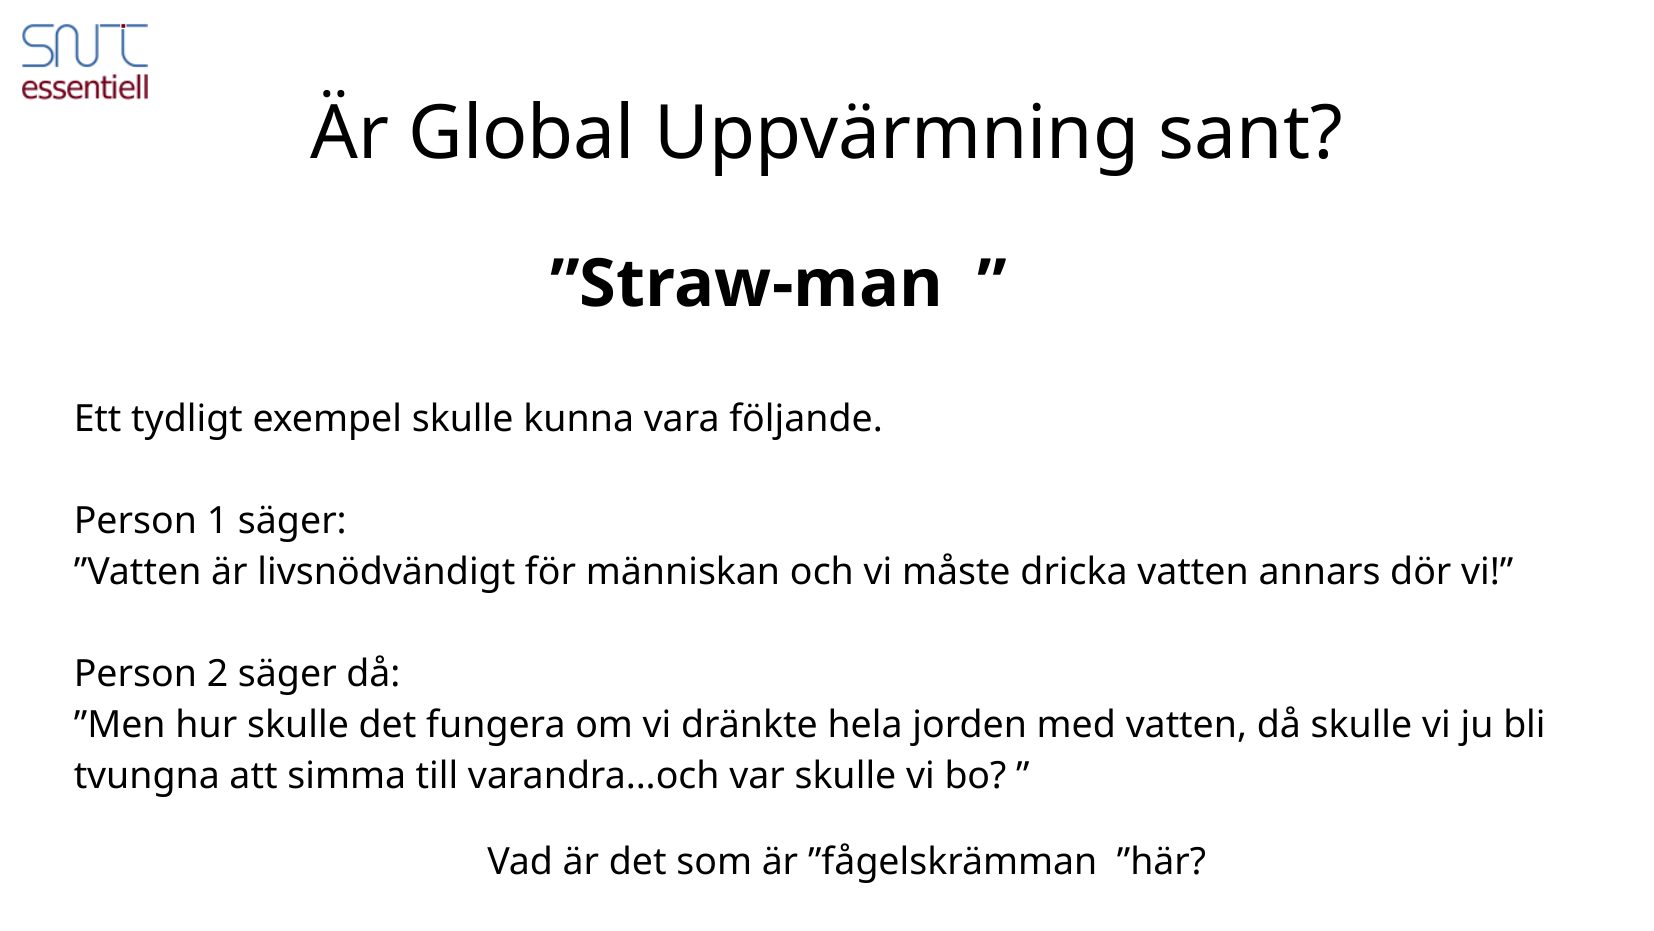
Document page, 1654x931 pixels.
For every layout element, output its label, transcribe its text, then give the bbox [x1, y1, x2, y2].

text_box Ett tydligt exempel skulle kunna vara följande. Person 1 säger: ”Vatten är livsnödvändigt för människan och vi måste dricka vatten annars dör vi!” Person 2 säger då: ”Men hur skulle det fungera om vi dränkte hela jorden med vatten, då skulle vi ju bli tvungna att simma till varandra...och var skulle vi bo? ” [59, 383, 1595, 779]
text_box ”Straw-man ” [535, 227, 1067, 332]
picture [22, 0, 148, 125]
text_box Vad är det som är ”fågelskrämman ”här? [472, 826, 1300, 892]
title Är Global Uppvärmning sant? [82, 51, 1571, 207]
